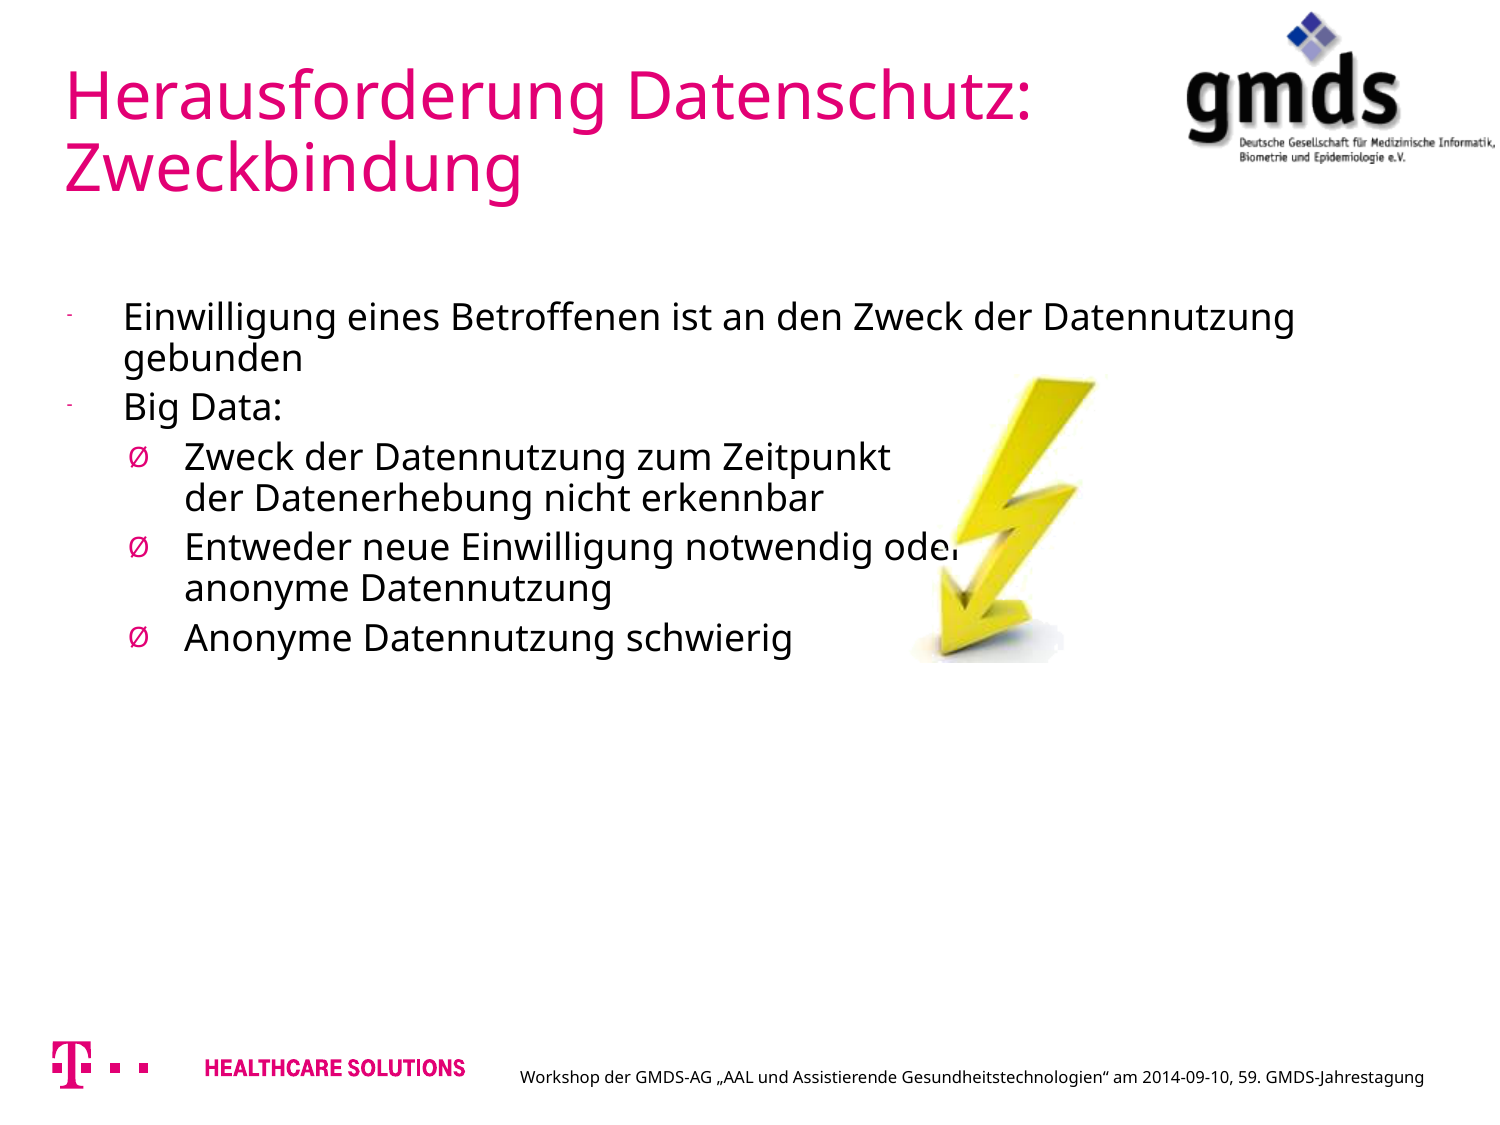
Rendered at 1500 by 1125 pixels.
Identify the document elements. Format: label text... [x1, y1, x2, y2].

text_box Workshop der GMDS-AG „AAL und Assistierende Gesundheitstechnologien“ am 2014-09-10, 59. GMDS-Jahrestagung [520, 1049, 1479, 1087]
picture [1181, 8, 1495, 164]
title Herausforderung Datenschutz: Zweckbindung [50, 54, 1179, 185]
list Einwilligung eines Betroffenen ist an den Zweck der Datennutzung gebunden Big Data: Zweck der Datennutzung zum Zeitpunkt der Datenerhebung nicht erkennbar Entweder neue Einwilligung notwendig oder anonyme Datennutzung Anonyme Datennutzung schwierig [51, 290, 1447, 994]
picture [857, 374, 1171, 663]
